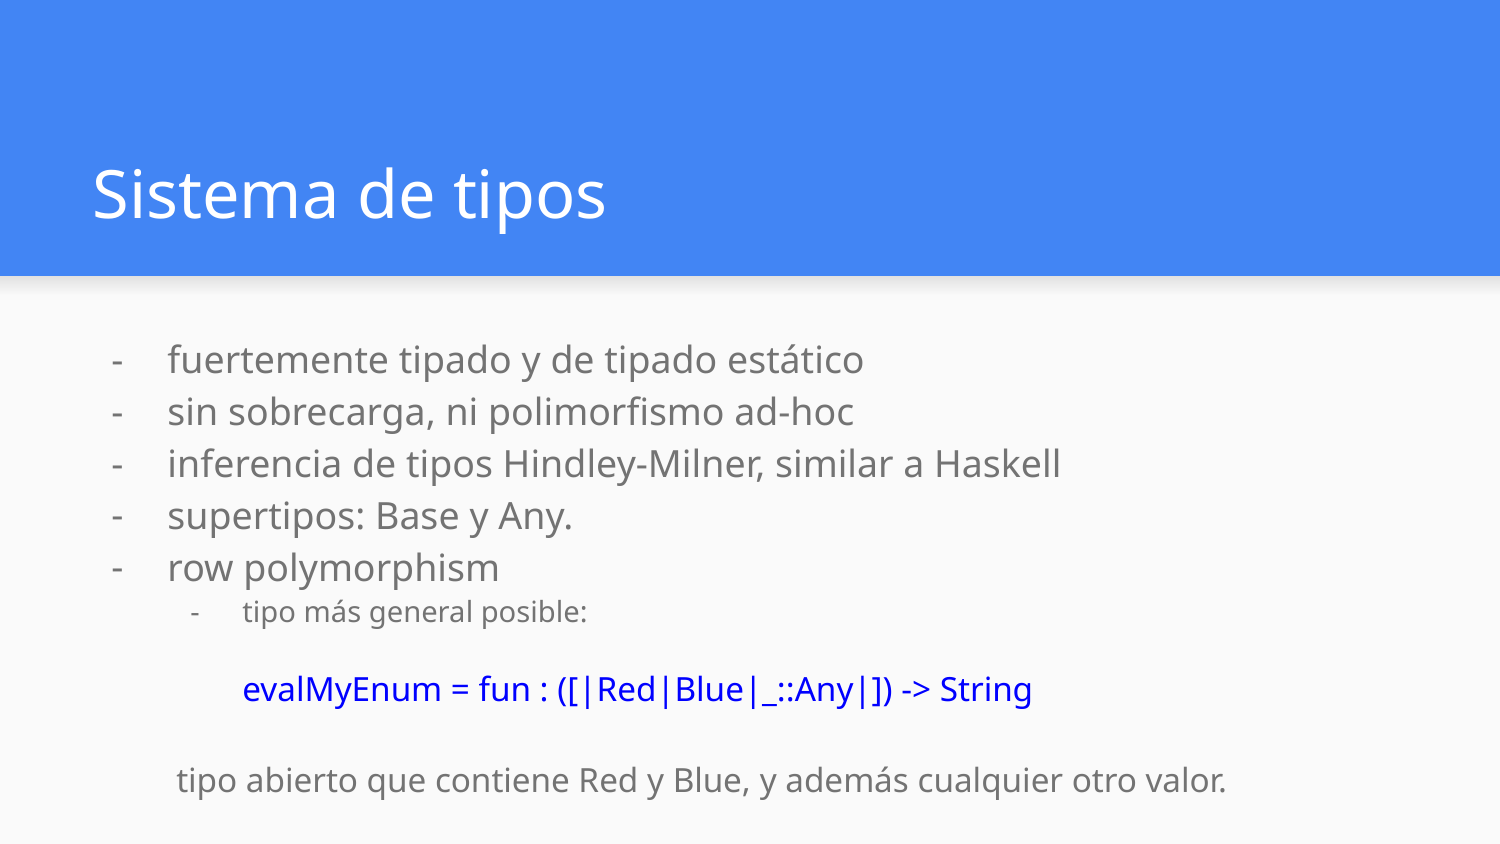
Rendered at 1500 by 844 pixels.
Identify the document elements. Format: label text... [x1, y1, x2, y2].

list fuertemente tipado y de tipado estático sin sobrecarga, ni polimorfismo ad-hoc inferencia de tipos Hindley-Milner, similar a Haskell supertipos: Base y Any. row polymorphism tipo más general posible: evalMyEnum = fun : ([|Red|Blue|_::Any|]) -> String tipo abierto que contiene Red y Blue, y además cualquier otro valor. [77, 314, 1427, 760]
title Sistema de tipos [77, 121, 1427, 248]
